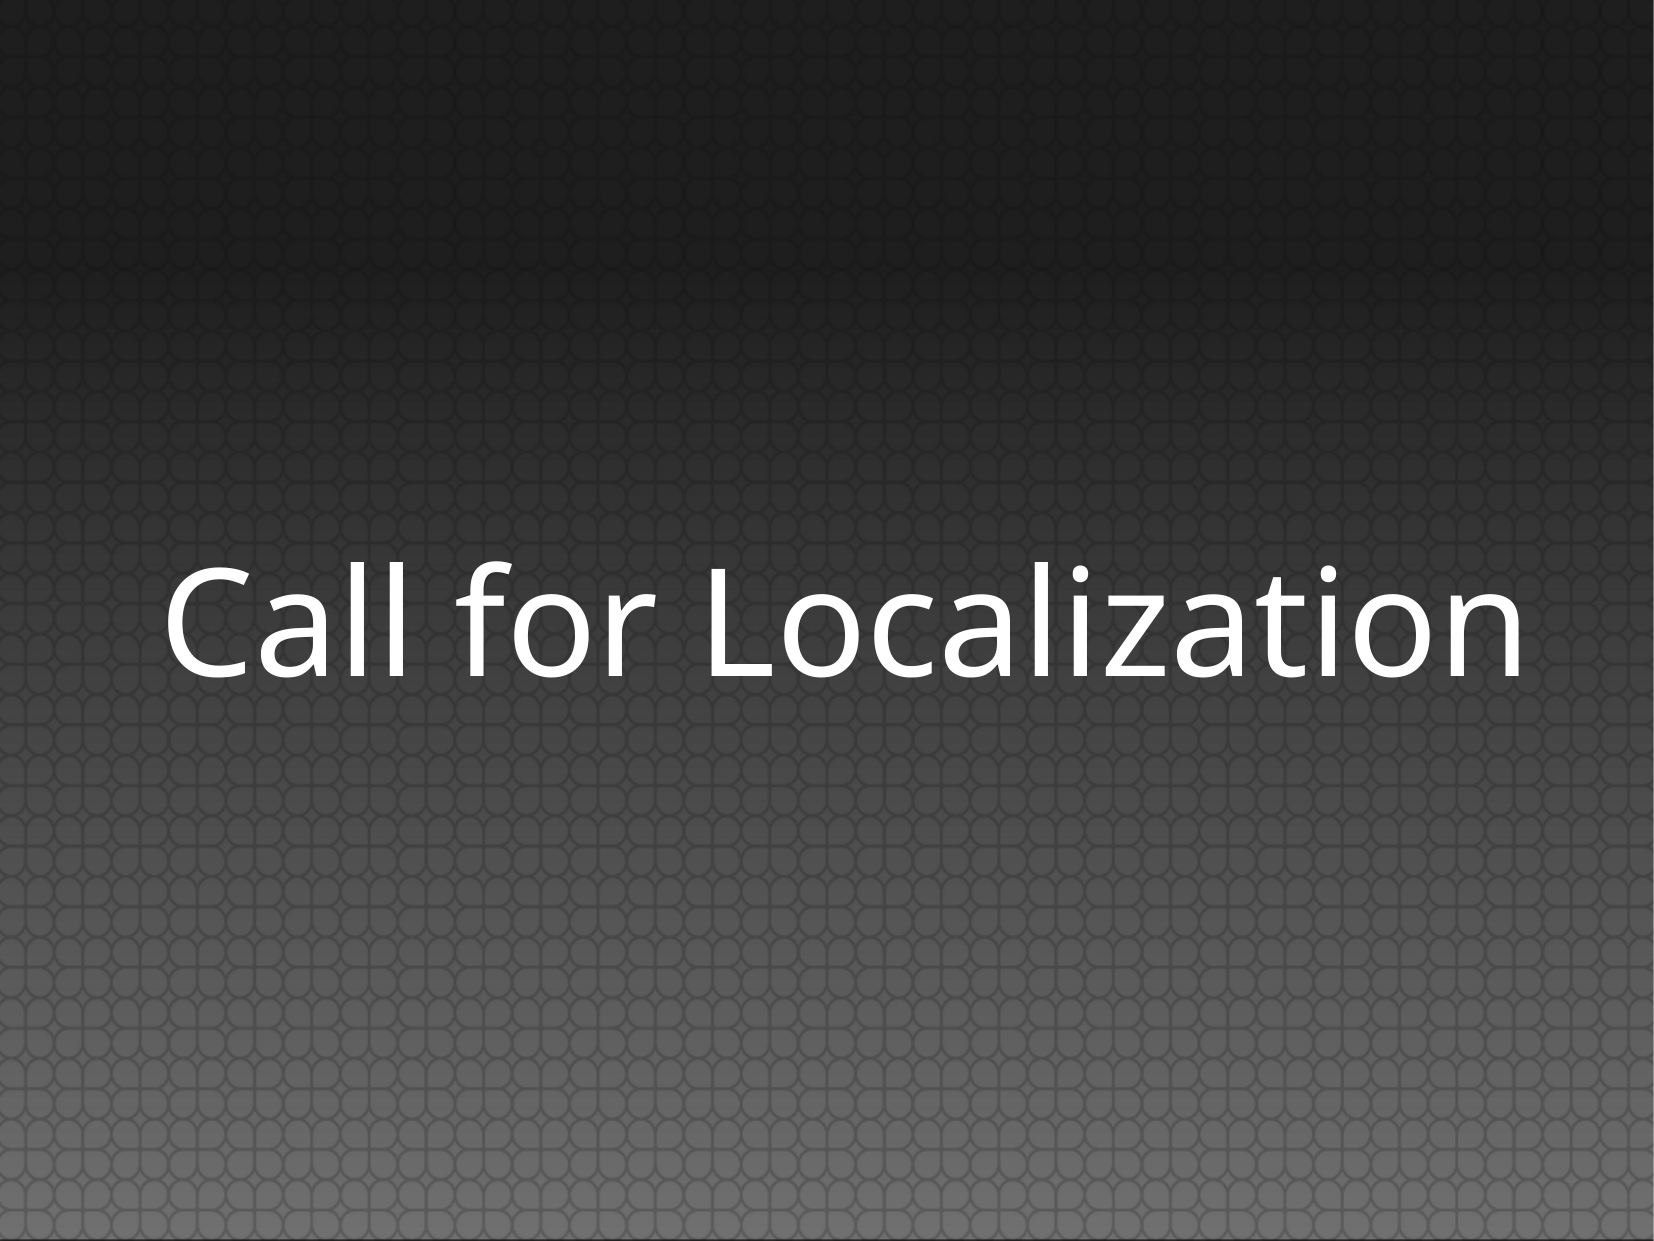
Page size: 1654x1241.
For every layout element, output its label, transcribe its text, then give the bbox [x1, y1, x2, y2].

title Call for Localization [75, 525, 1564, 713]
picture [0, 0, 1654, 1241]
